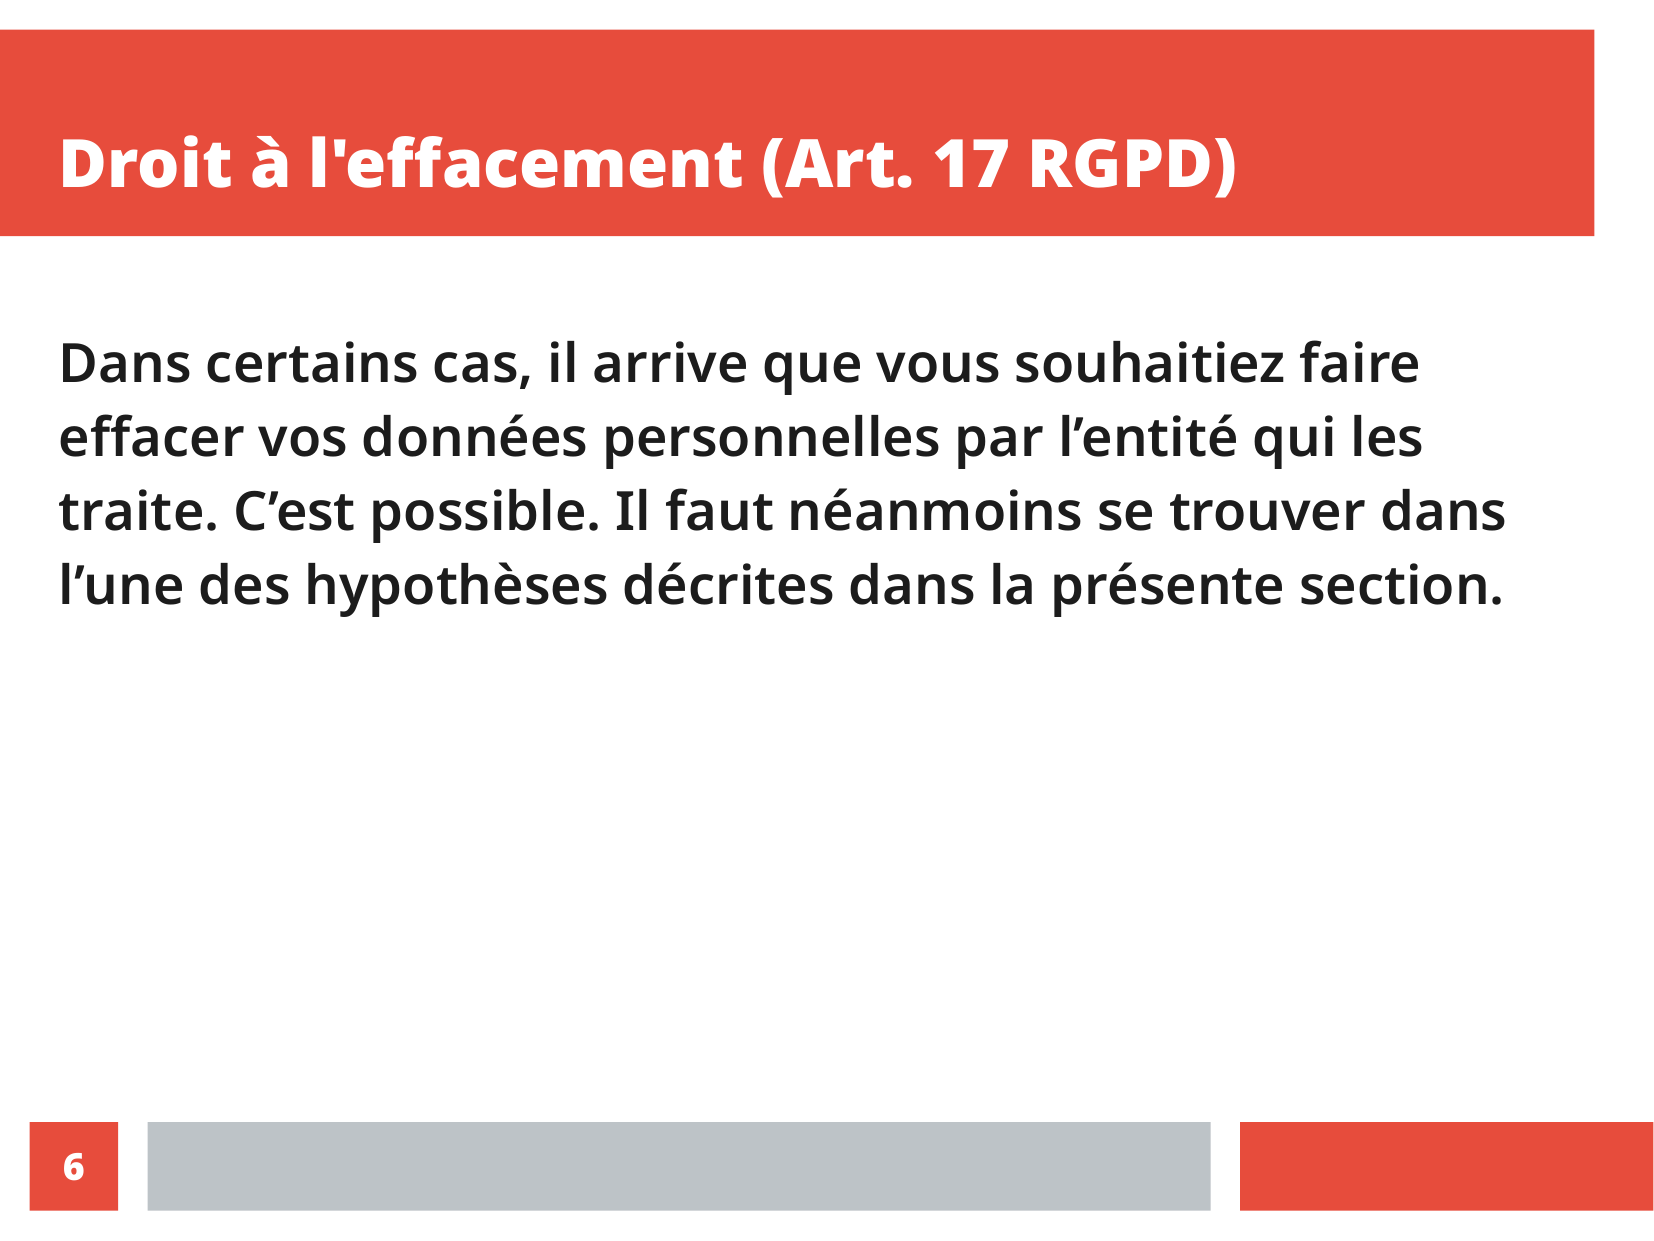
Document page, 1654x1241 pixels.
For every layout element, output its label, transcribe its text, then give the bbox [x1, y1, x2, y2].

title Droit à l'effacement (Art. 17 RGPD) [59, 59, 1595, 207]
list Dans certains cas, il arrive que vous souhaitiez faire effacer vos données personnelles par l’entité qui les traite. C’est possible. Il faut néanmoins se trouver dans l’une des hypothèses décrites dans la présente section. [59, 324, 1565, 1093]
